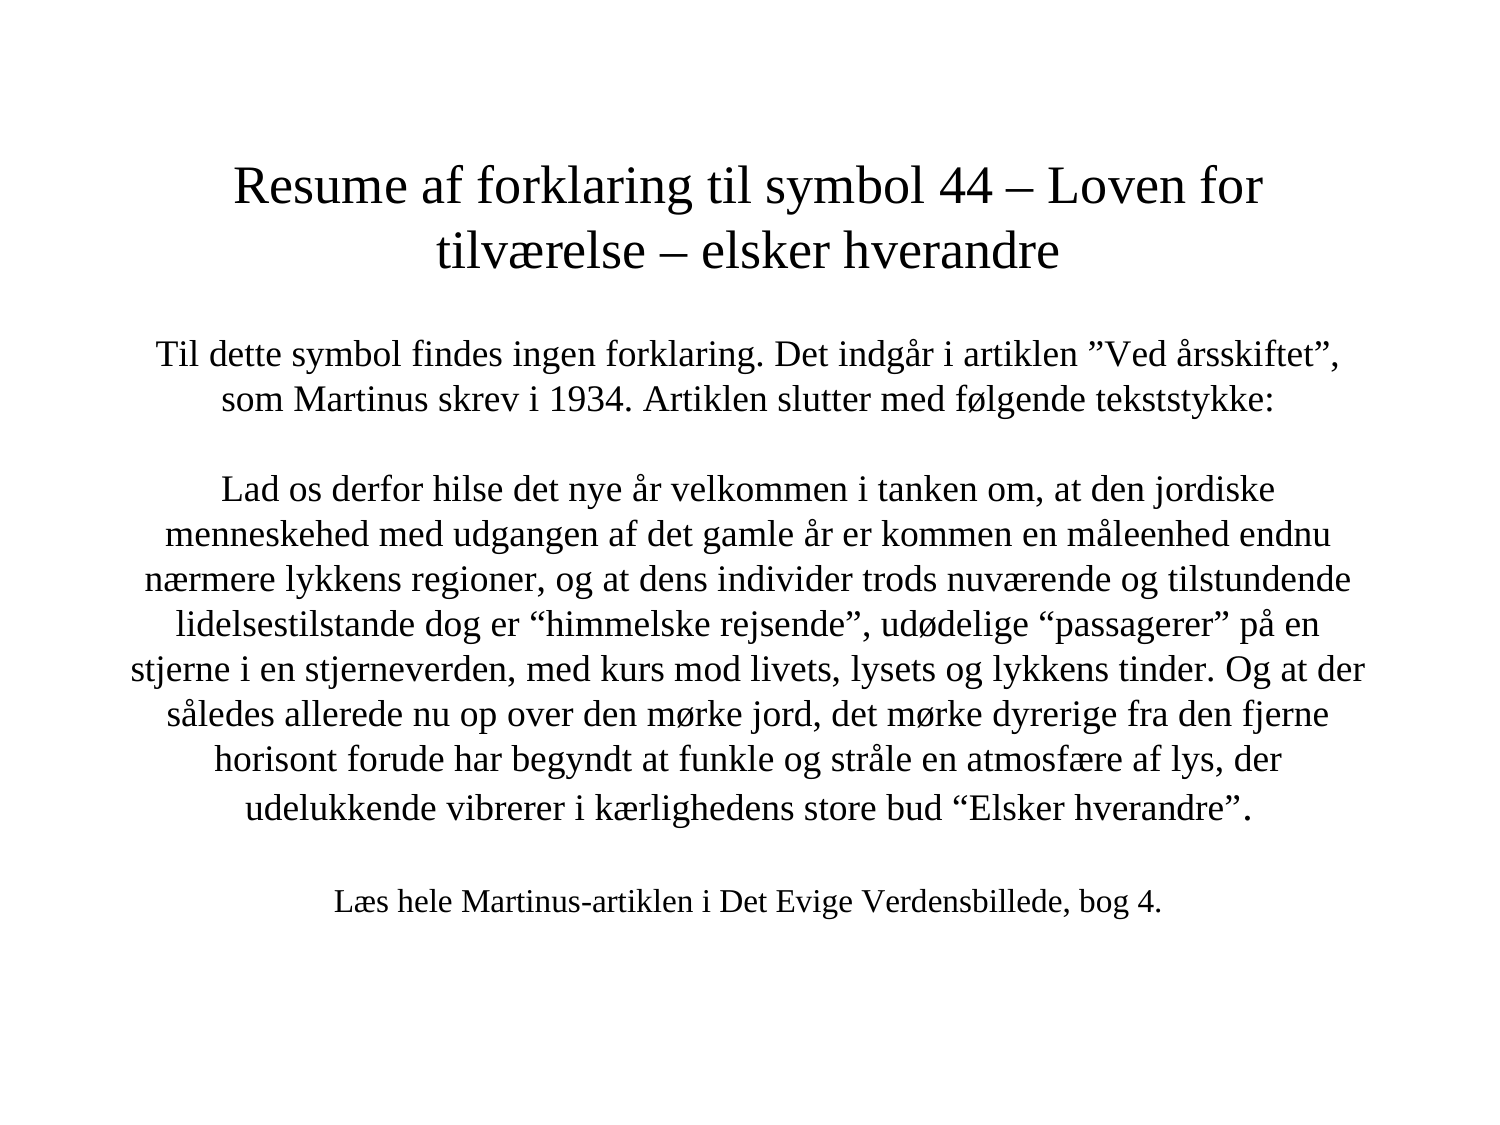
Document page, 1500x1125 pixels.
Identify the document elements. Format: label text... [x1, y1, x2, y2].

title Resume af forklaring til symbol 44 – Loven for tilværelse – elsker hverandre Til dette symbol findes ingen forklaring. Det indgår i artiklen ”Ved årsskiftet”, som Martinus skrev i 1934. Artiklen slutter med følgende tekststykke: Lad os derfor hilse det nye år velkommen i tanken om, at den jordiske menneskehed med udgangen af det gamle år er kommen en måleenhed endnu nærmere lykkens regioner, og at dens individer trods nuværende og tilstundende lidelsestilstande dog er “himmelske rejsende”, udødelige “passagerer” på en stjerne i en stjerneverden, med kurs mod livets, lysets og lykkens tinder. Og at der således allerede nu op over den mørke jord, det mørke dyrerige fra den fjerne horisont forude har begyndt at funkle og stråle en atmosfære af lys, der udelukkende vibrerer i kærlighedens store bud “Elsker hverandre”. Læs hele Martinus-artiklen i Det Evige Verdensbillede, bog 4. [112, 99, 1386, 969]
